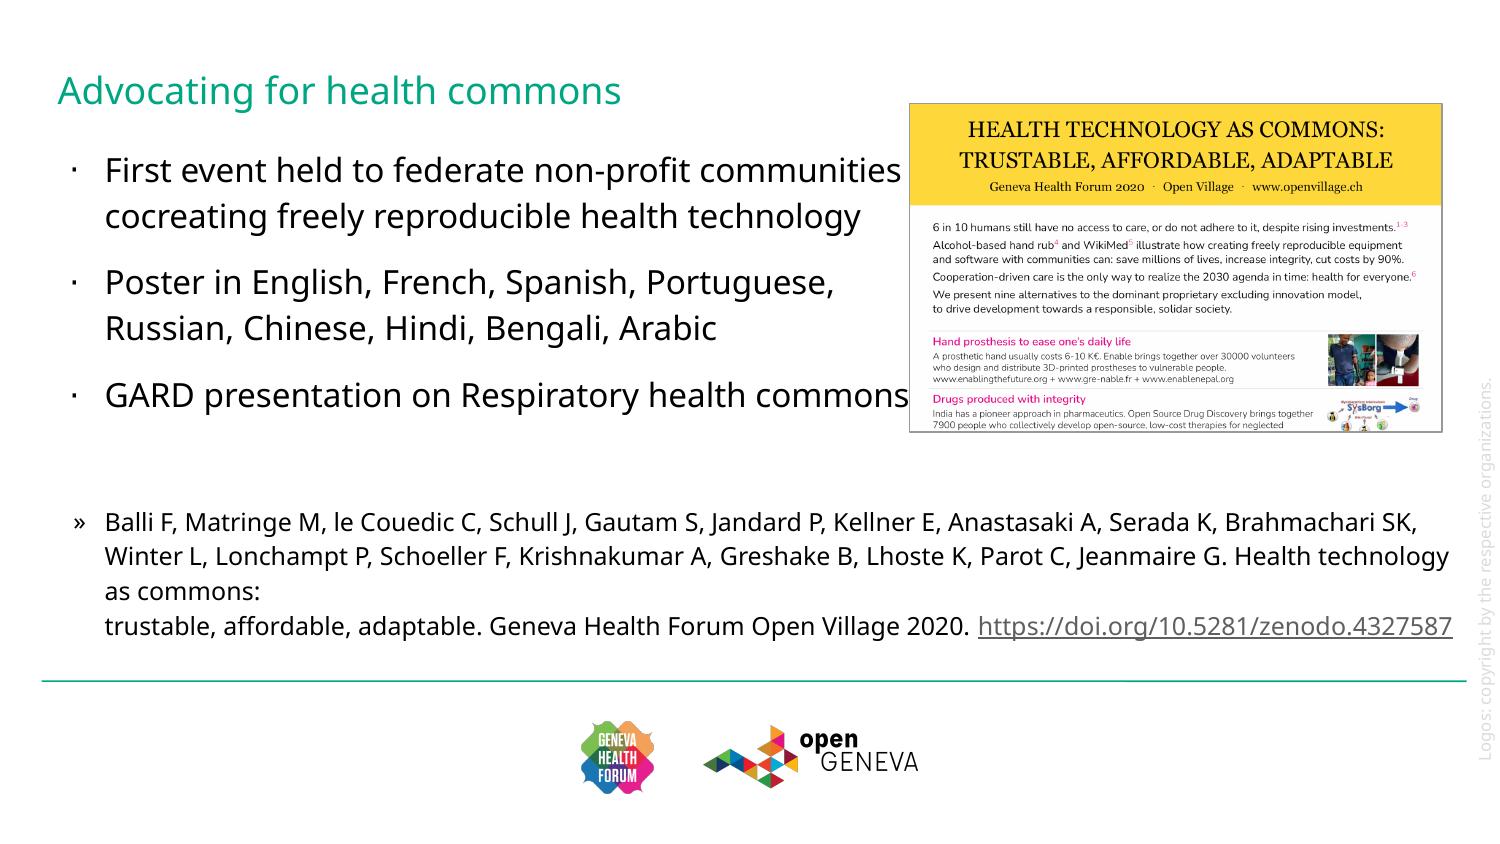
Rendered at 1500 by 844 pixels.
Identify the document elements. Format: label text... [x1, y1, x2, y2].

picture [581, 721, 654, 794]
picture [910, 104, 1442, 432]
text_box Logos: copyright by the respective organizations. [1462, 67, 1500, 777]
picture [703, 725, 919, 791]
text_box Advocating for health commons First event held to federate non-profit communities cocreating freely reproducible health technology Poster in English, French, Spanish, Portuguese, Russian, Chinese, Hindi, Bengali, Arabic GARD presentation on Respiratory health commons Balli F, Matringe M, le Couedic C, Schull J, Gautam S, Jandard P, Kellner E, Anastasaki A, Serada K, Brahmachari SK, Winter L, Lonchampt P, Schoeller F, Krishnakumar A, Greshake B, Lhoste K, Parot C, Jeanmaire G. Health technology as commons: trustable, affordable, adaptable. Geneva Health Forum Open Village 2020. https://doi.org/10.5281/zenodo.4327587 [42, 47, 1467, 623]
